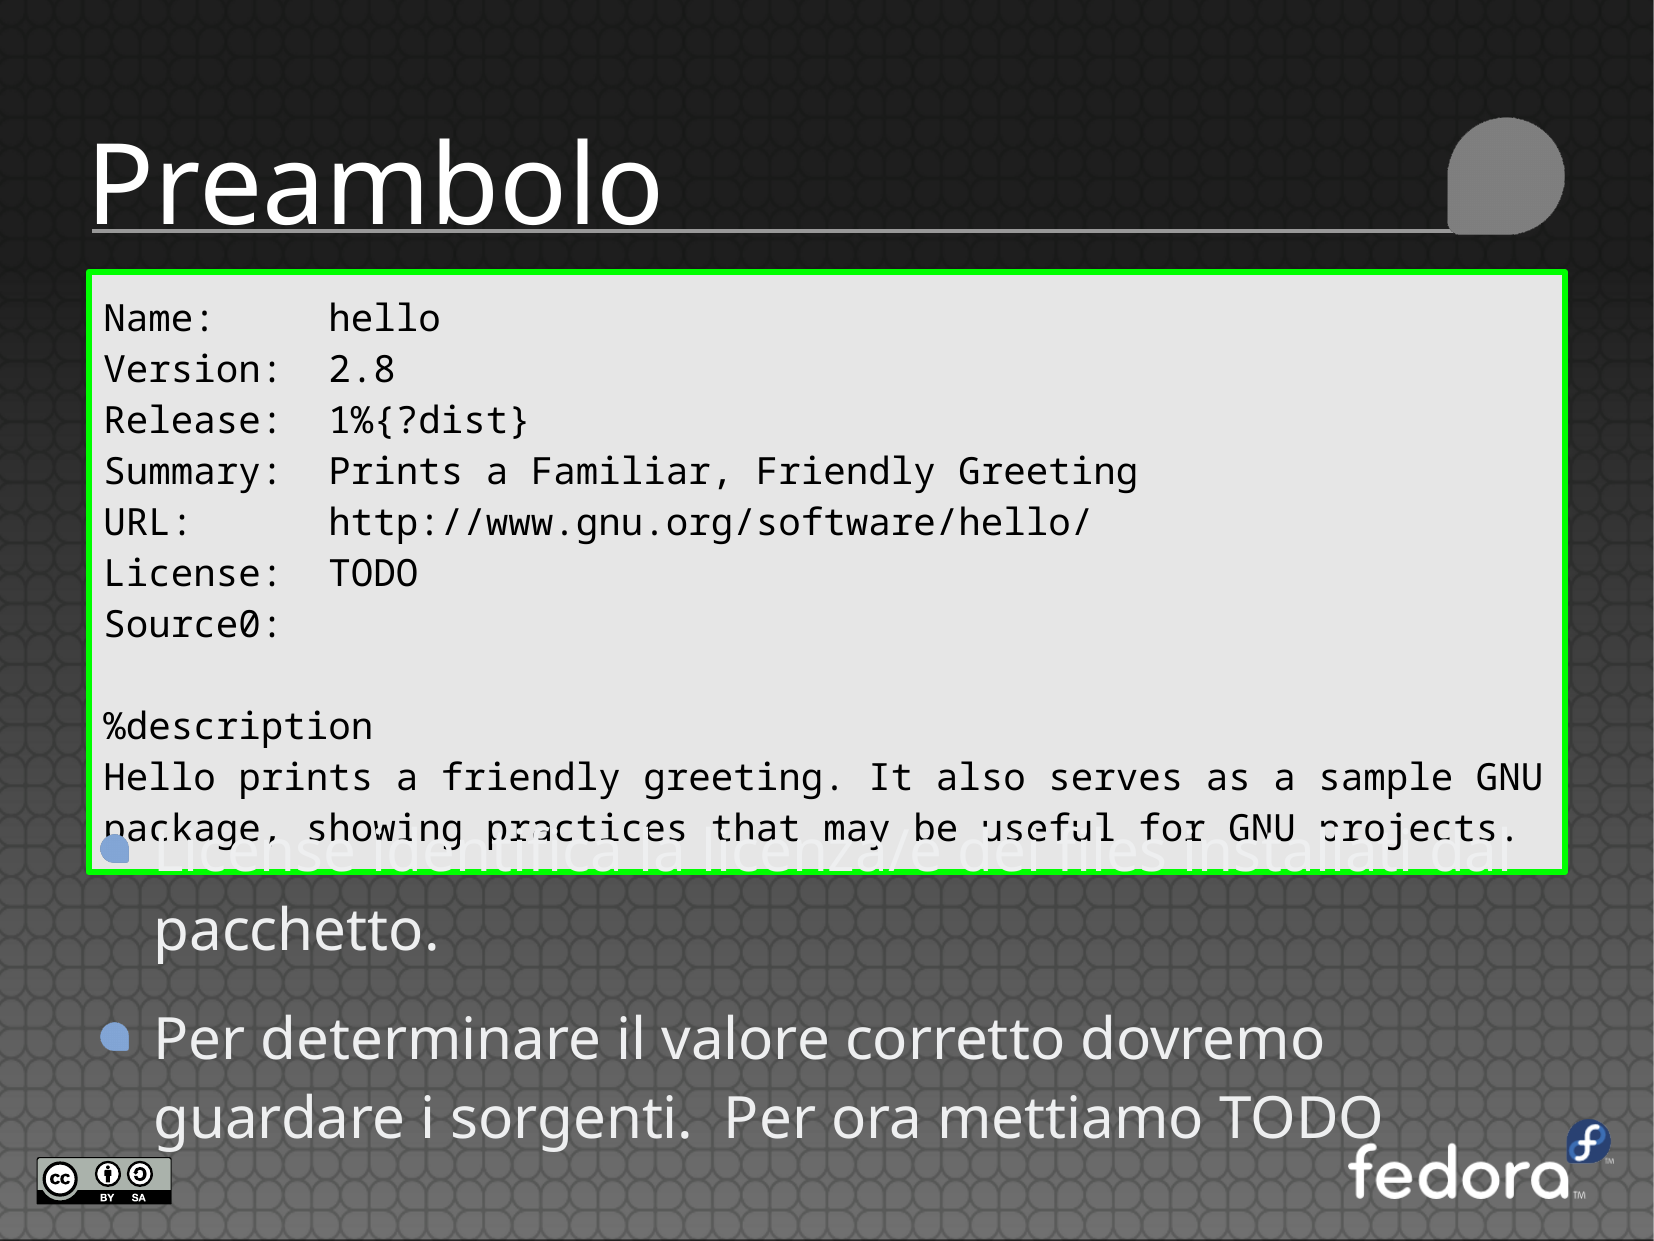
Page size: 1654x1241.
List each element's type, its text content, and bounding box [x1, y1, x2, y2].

title Preambolo [86, 110, 1576, 251]
text_box Name: hello Version: 2.8 Release: 1%{?dist} Summary: Prints a Familiar, Friendly Greeting URL: http://www.gnu.org/software/hello/ License: TODO Source0: %description Hello prints a friendly greeting. It also serves as a sample GNU package, showing practices that may be useful for GNU projects. [88, 271, 1565, 790]
list License identifica la licenza/e dei files installati dal pacchetto. Per determinare il valore corretto dovremo guardare i sorgenti. Per ora mettiamo TODO [82, 809, 1565, 1110]
picture [0, 0, 1654, 1241]
